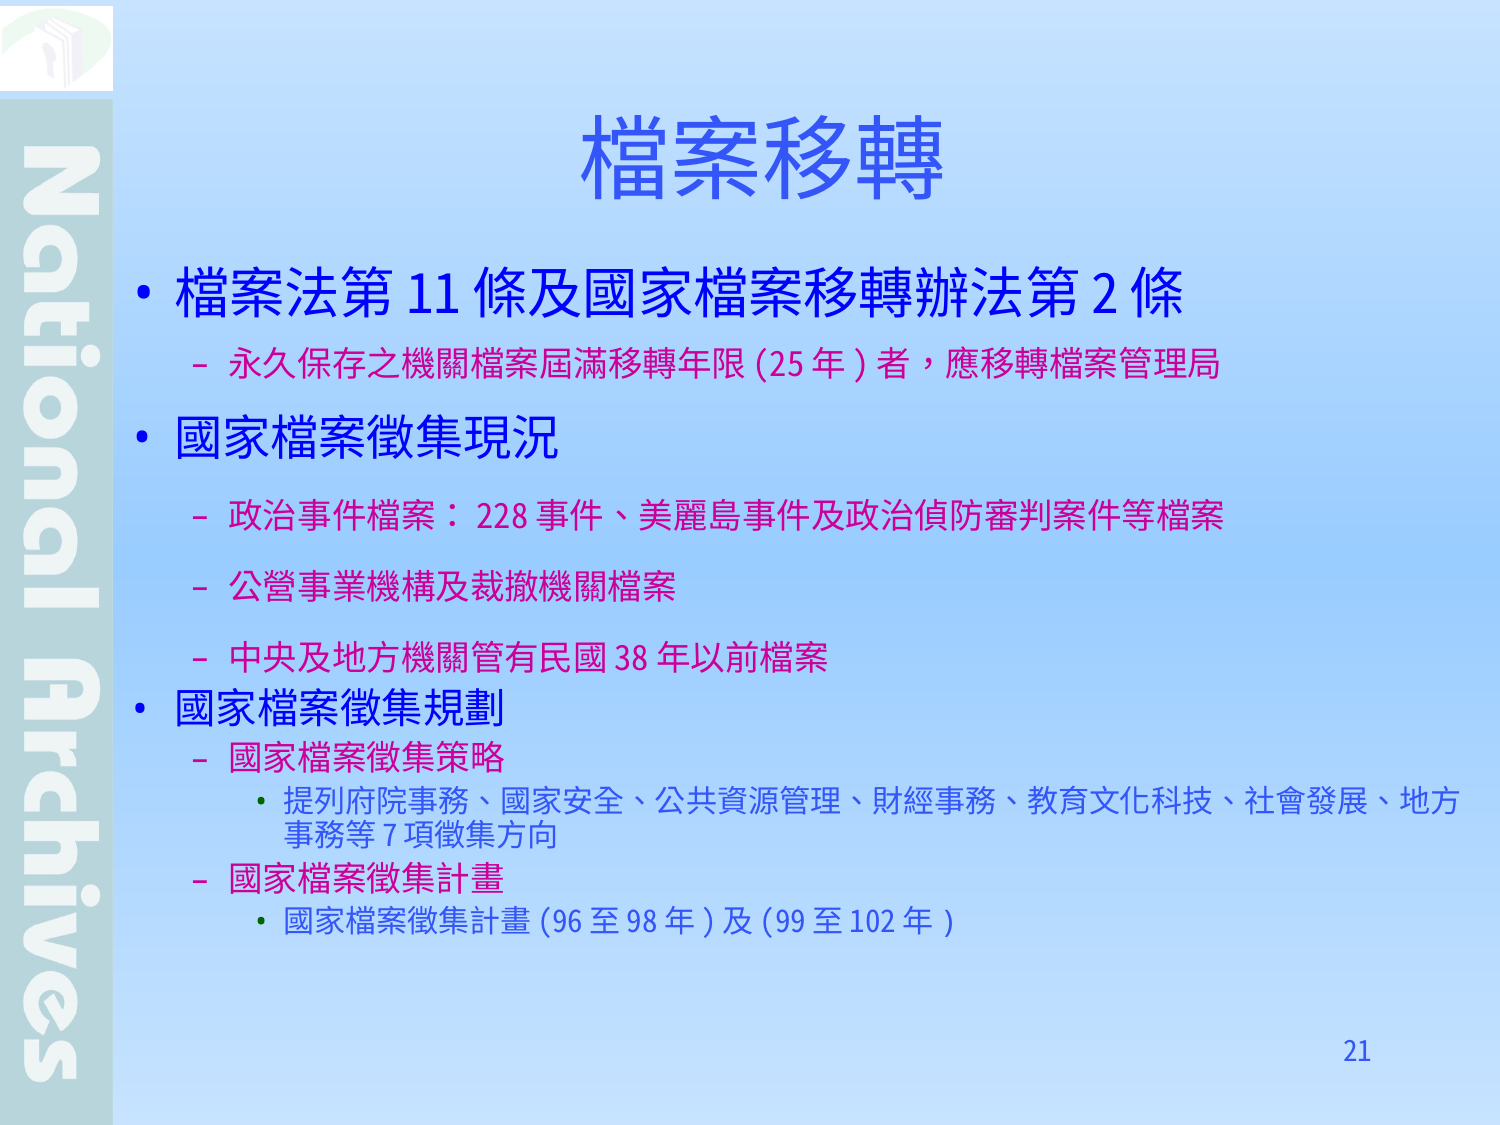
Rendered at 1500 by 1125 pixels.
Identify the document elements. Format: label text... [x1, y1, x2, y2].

list 檔案法第11條及國家檔案移轉辦法第2條 永久保存之機關檔案屆滿移轉年限(25年)者，應移轉檔案管理局 國家檔案徵集現況 政治事件檔案：228事件、美麗島事件及政治偵防審判案件等檔案 公營事業機構及裁撤機關檔案 中央及地方機關管有民國38年以前檔案 國家檔案徵集規劃 國家檔案徵集策略 提列府院事務、國家安全、公共資源管理、財經事務、教育文化科技、社會發展、地方事務等7項徵集方向 國家檔案徵集計畫 國家檔案徵集計畫(96至98年)及(99至102年) [112, 237, 1500, 950]
picture [0, 6, 113, 91]
picture [0, 99, 113, 1125]
title 檔案移轉 [125, 62, 1401, 237]
text_box <編號> [1074, 1025, 1388, 1101]
